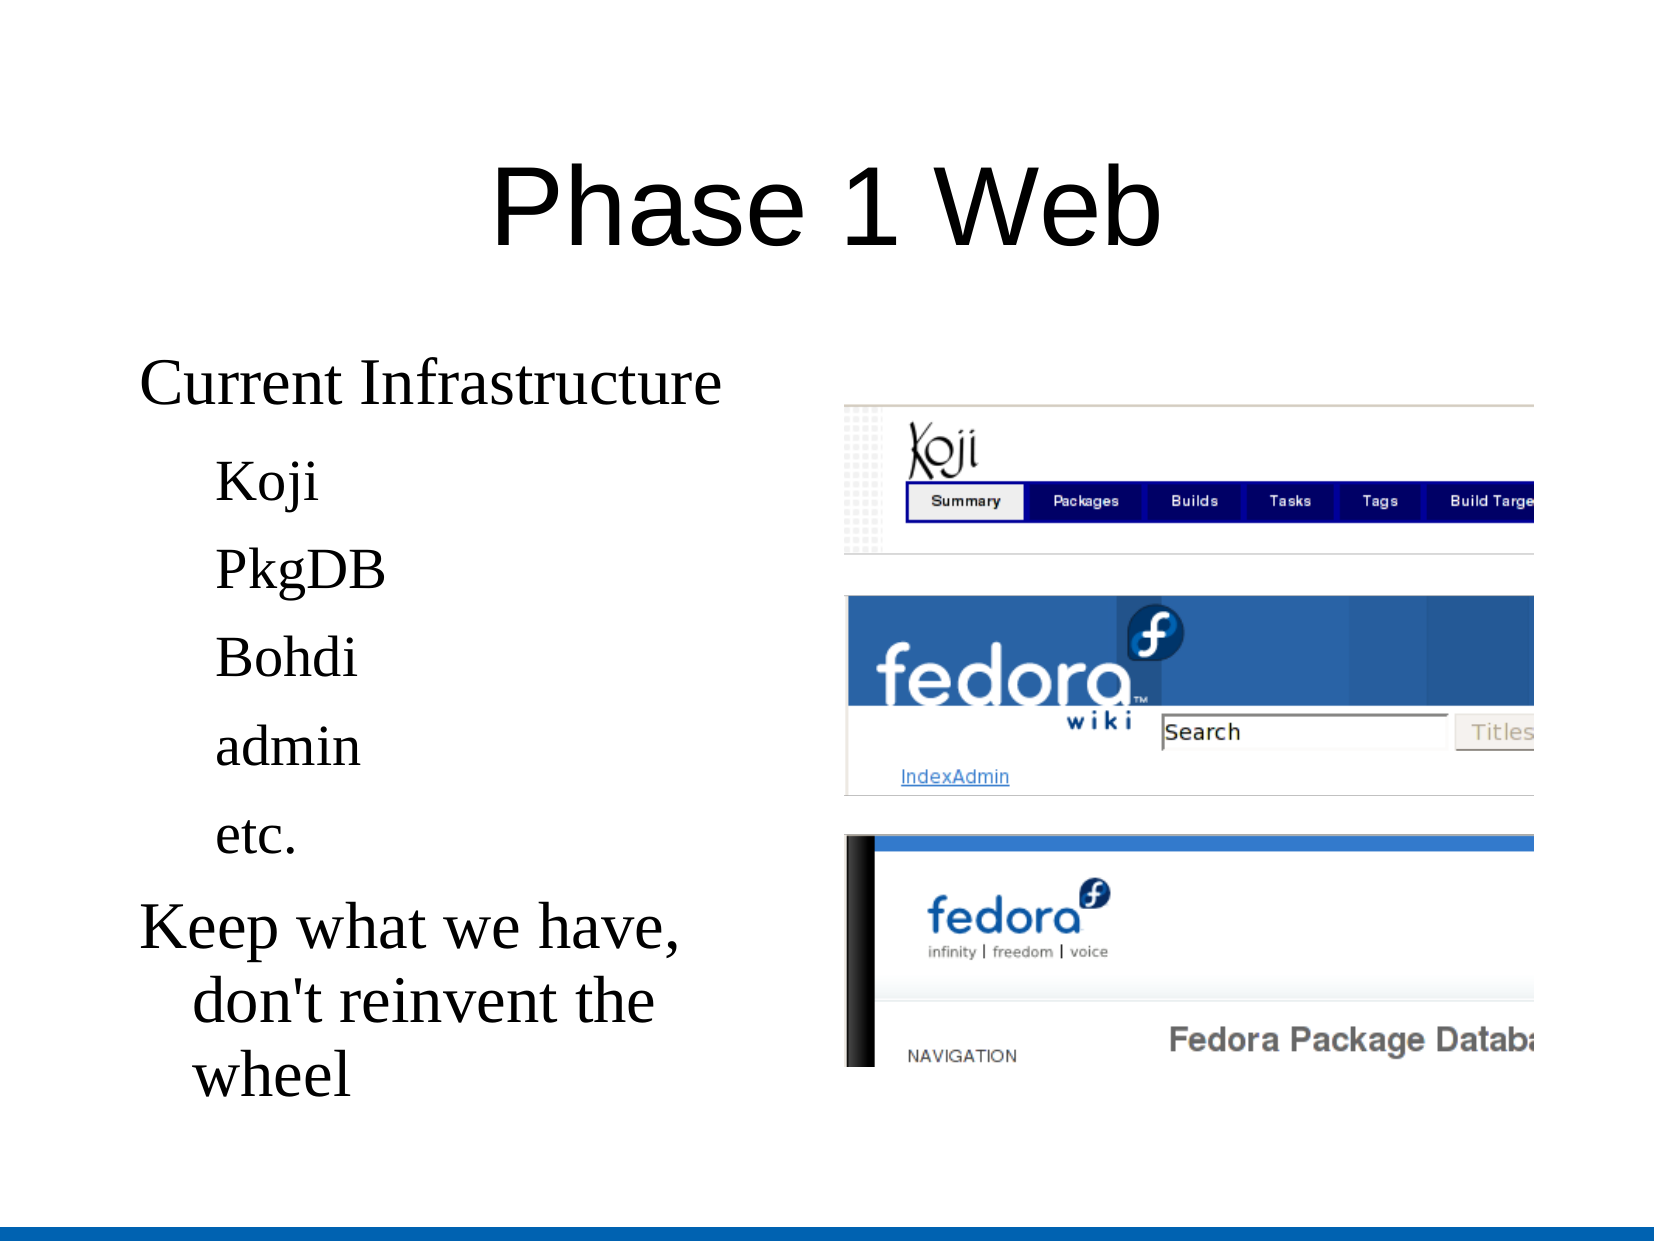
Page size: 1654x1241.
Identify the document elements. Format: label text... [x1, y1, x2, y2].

picture [844, 404, 1534, 1067]
title Phase 1 Web [121, 102, 1533, 311]
list Current Infrastructure Koji PkgDB Bohdi admin etc. Keep what we have, don't reinvent the wheel [121, 344, 811, 1169]
